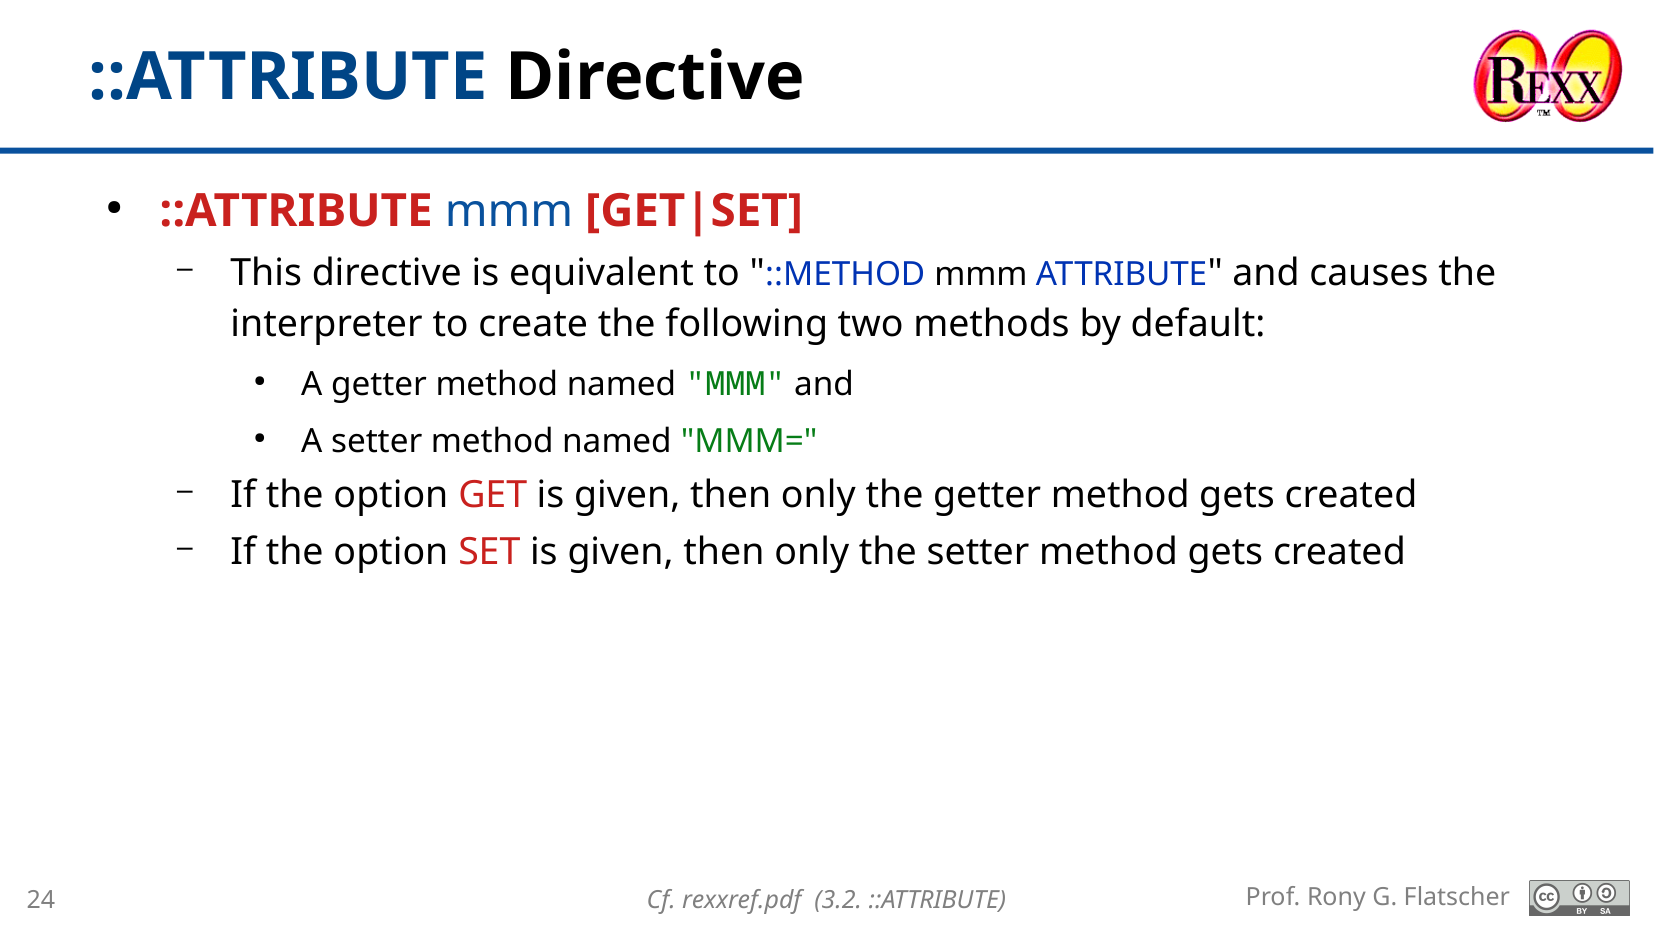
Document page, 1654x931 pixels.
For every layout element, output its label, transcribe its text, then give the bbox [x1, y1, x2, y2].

title ::ATTRIBUTE Directive [29, 0, 1654, 148]
list ::ATTRIBUTE mmm [GET|SET] This directive is equivalent to "::METHOD mmm ATTRIBUTE" and causes the interpreter to create the following two methods by default: A getter method named "MMM" and A setter method named "MMM=" If the option GET is given, then only the getter method gets created If the option SET is given, then only the setter method gets created [88, 177, 1577, 857]
text_box Cf. rexxref.pdf (3.2. ::ATTRIBUTE) [0, 874, 1654, 922]
